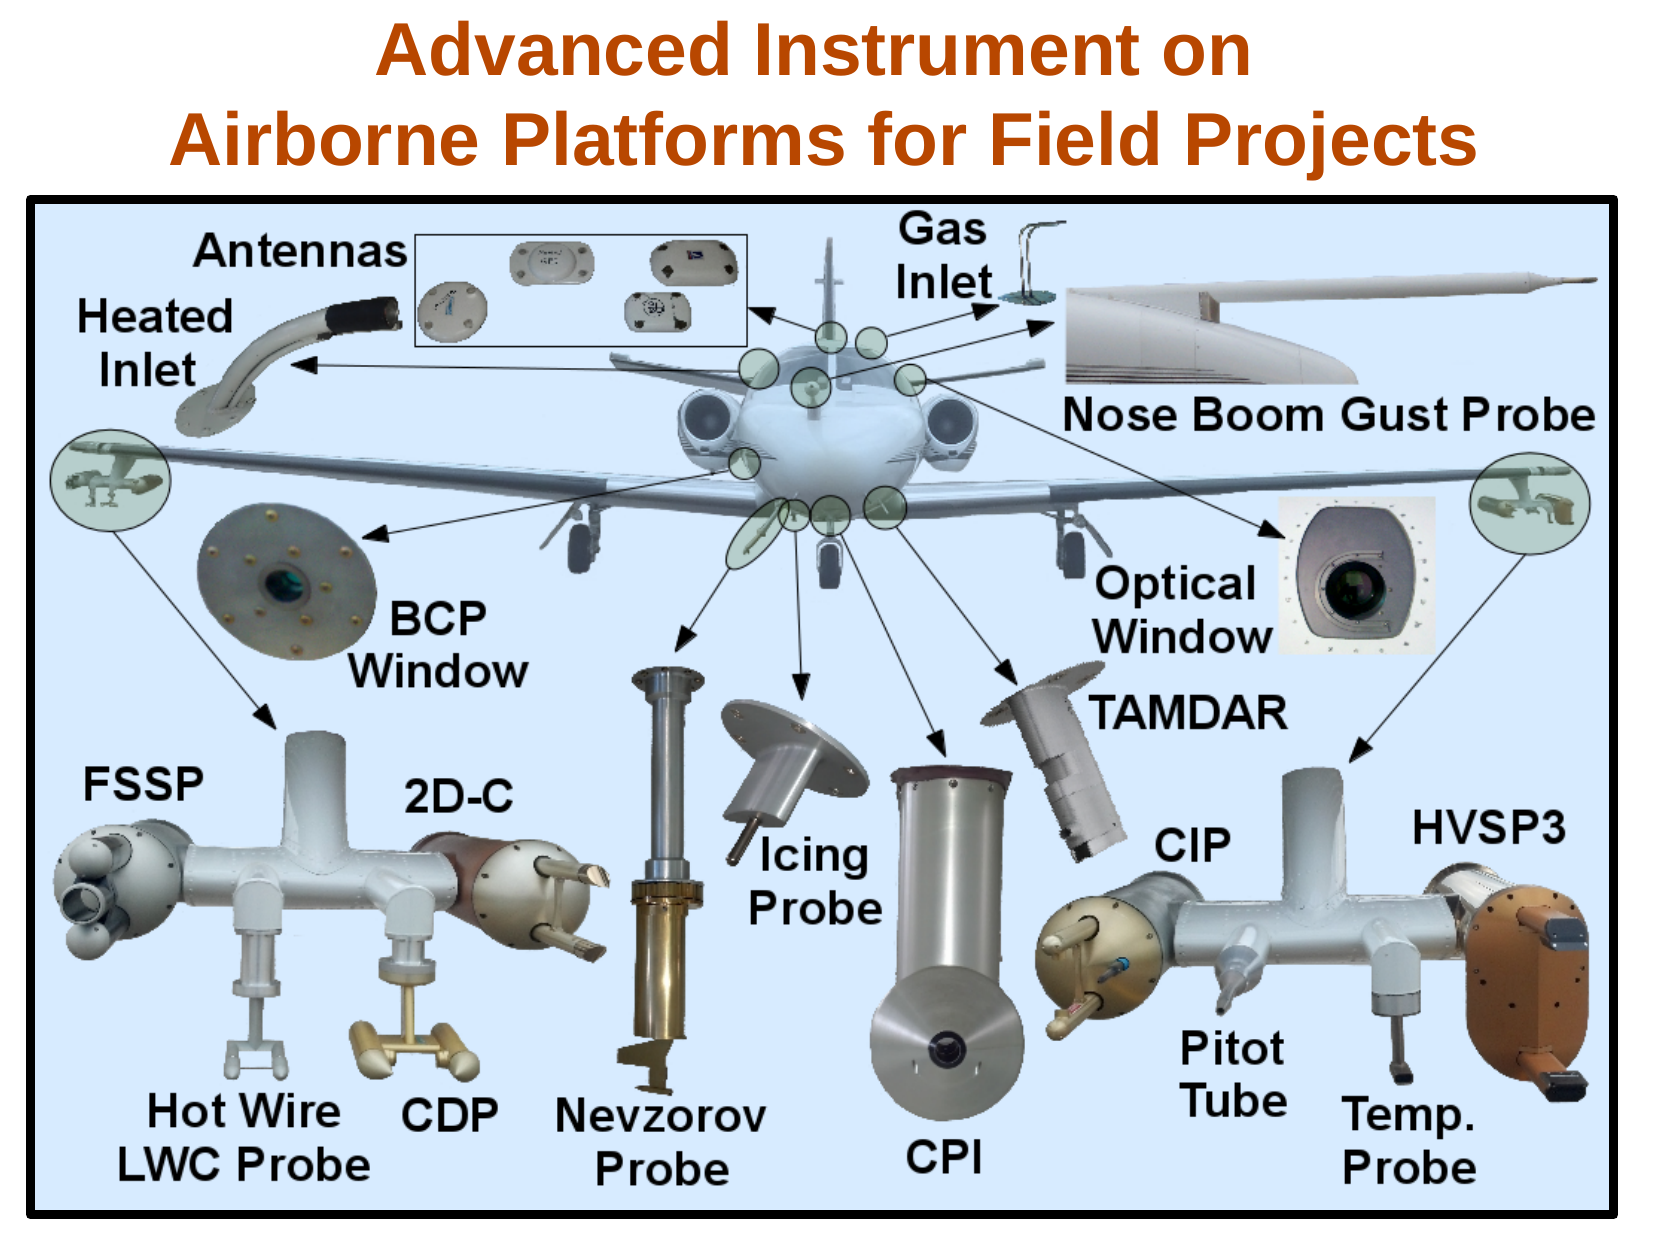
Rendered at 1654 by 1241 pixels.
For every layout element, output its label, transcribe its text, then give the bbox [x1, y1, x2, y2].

picture [35, 203, 1610, 1211]
title Advanced Instrument on Airborne Platforms for Field Projects [0, 0, 1650, 181]
